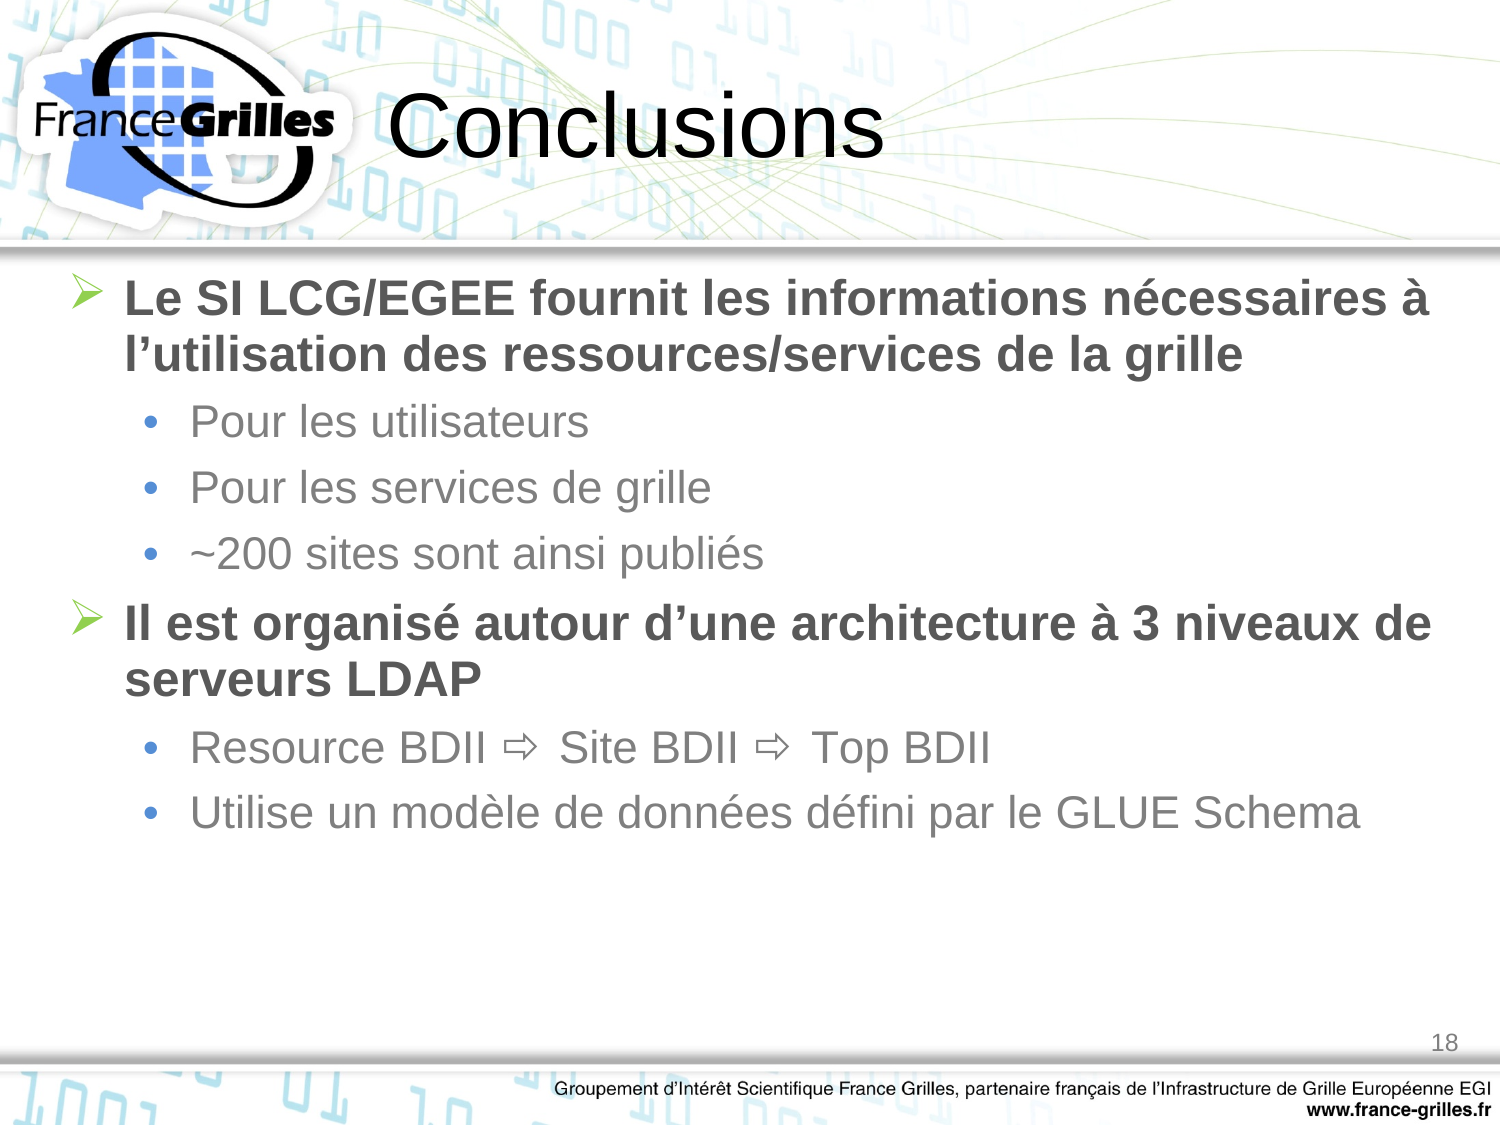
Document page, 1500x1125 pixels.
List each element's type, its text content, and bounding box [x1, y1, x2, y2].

title Conclusions [372, 7, 1459, 244]
picture [0, 0, 1500, 1125]
list Le SI LCG/EGEE fournit les informations nécessaires à l’utilisation des ressources/services de la grille Pour les utilisateurs Pour les services de grille ~200 sites sont ainsi publiés Il est organisé autour d’une architecture à 3 niveaux de serveurs LDAP Resource BDII  Site BDII  Top BDII Utilise un modèle de données défini par le GLUE Schema [53, 262, 1459, 1024]
